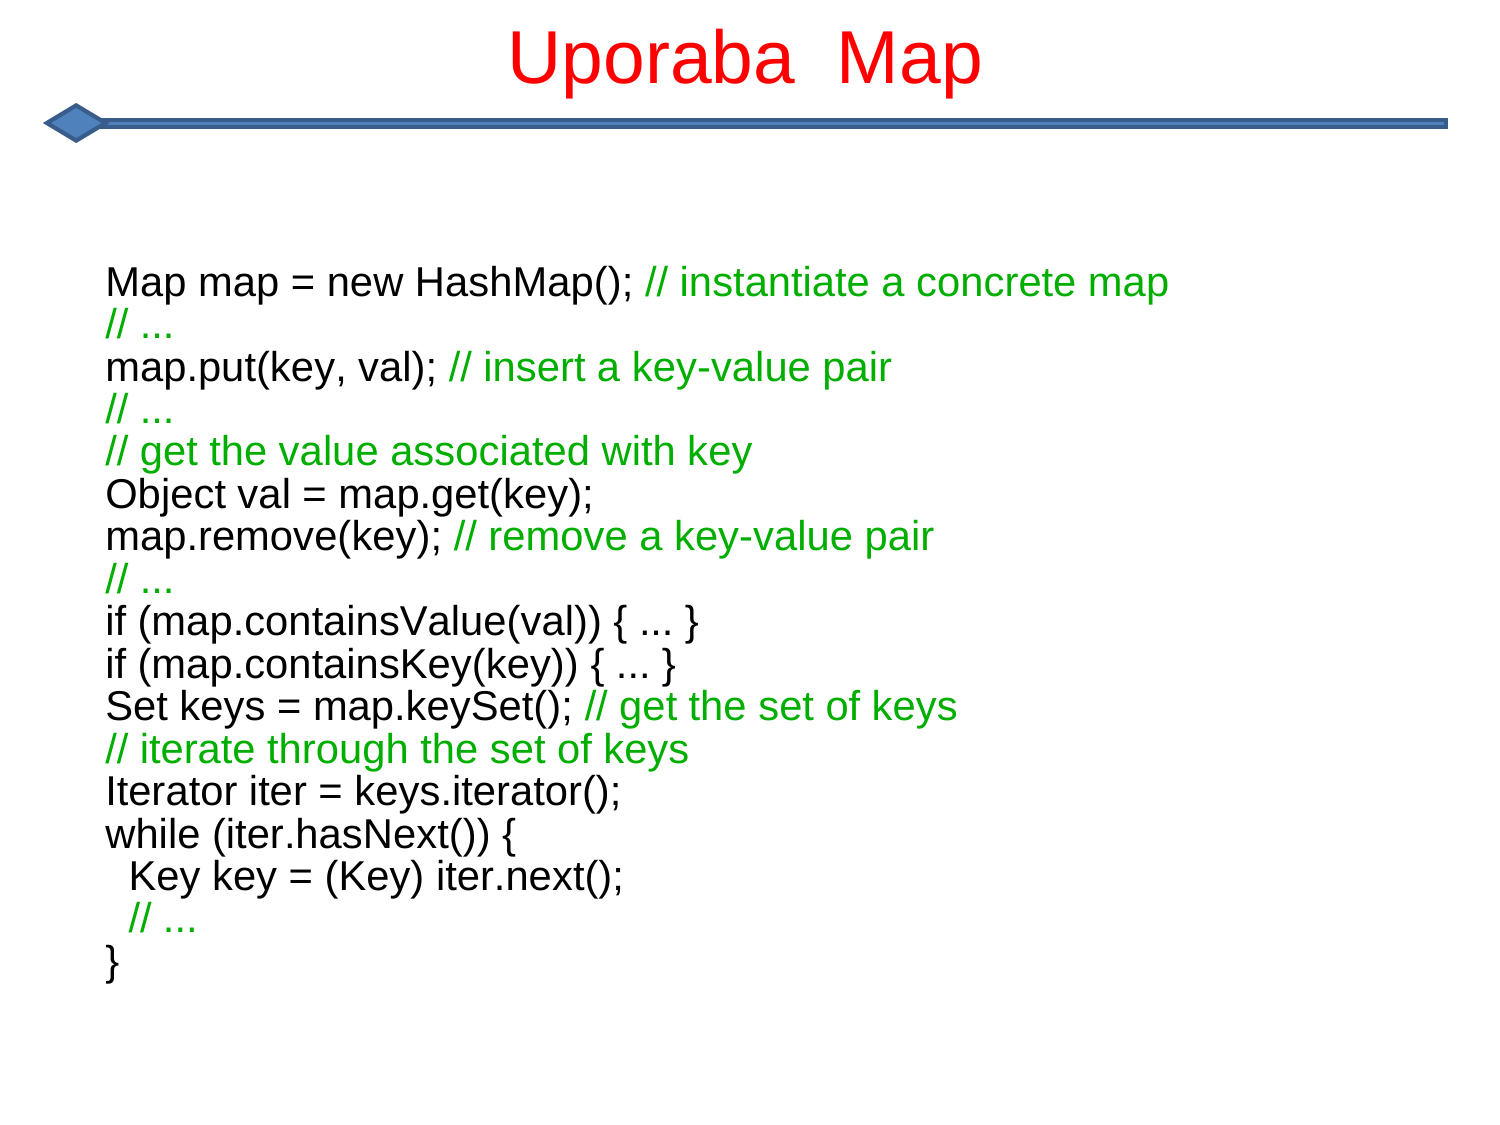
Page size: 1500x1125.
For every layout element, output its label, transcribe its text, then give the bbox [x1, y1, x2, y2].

text_box Map map = new HashMap(); // instantiate a concrete map // ... map.put(key, val); // insert a key-value pair // ... // get the value associated with key Object val = map.get(key); map.remove(key); // remove a key-value pair // ... if (map.containsValue(val)) { ... } if (map.containsKey(key)) { ... } Set keys = map.keySet(); // get the set of keys // iterate through the set of keys Iterator iter = keys.iterator(); while (iter.hasNext()) { Key key = (Key) iter.next(); // ... } [105, 196, 1439, 1050]
title Uporaba Map [70, 0, 1421, 108]
